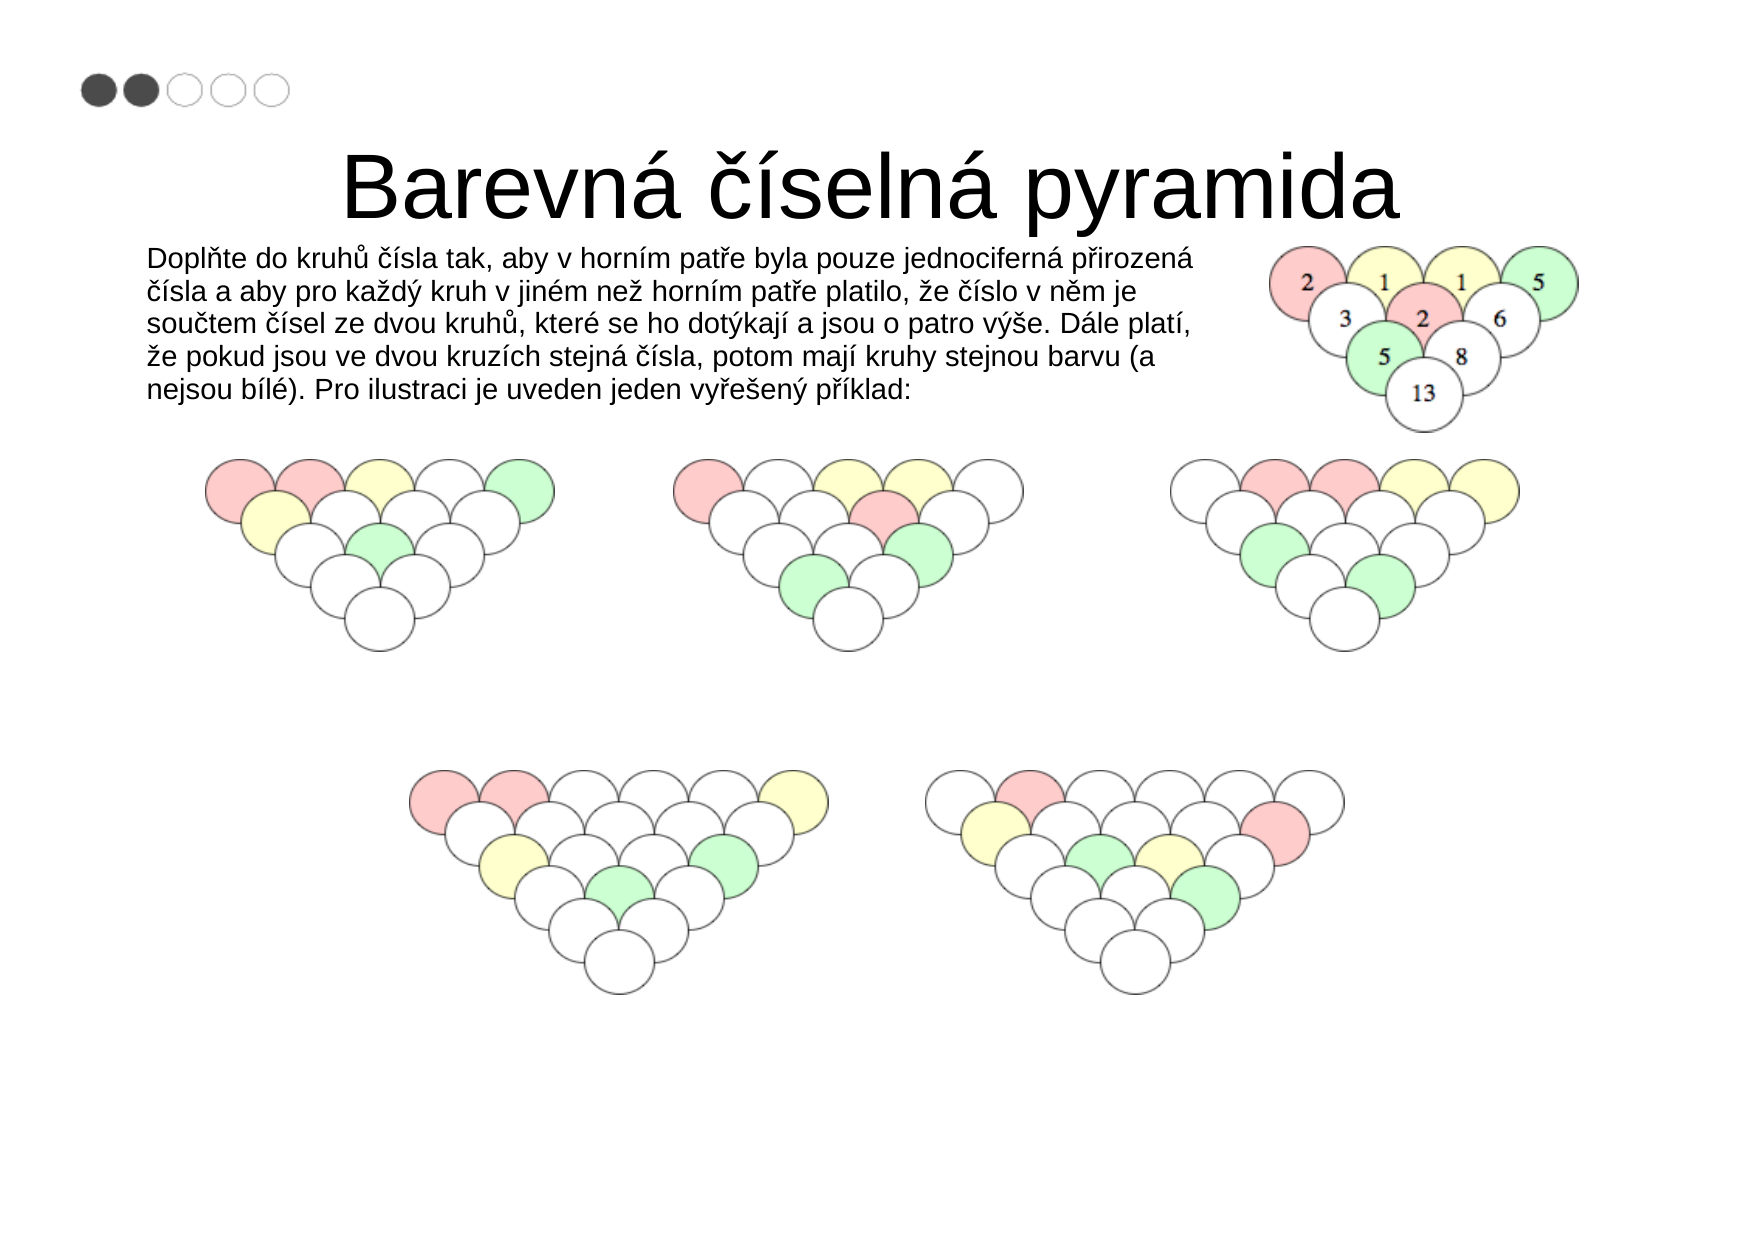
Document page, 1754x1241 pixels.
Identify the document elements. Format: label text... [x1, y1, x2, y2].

picture [1269, 246, 1579, 434]
title Barevná číselná pyramida [135, 93, 1608, 281]
picture [1170, 459, 1520, 652]
picture [74, 67, 293, 113]
picture [925, 770, 1345, 995]
picture [205, 459, 555, 652]
picture [673, 459, 1024, 652]
text_box Doplňte do kruhů čísla tak, aby v horním patře byla pouze jednociferná přirozená čísla a aby pro každý kruh v jiném než horním patře platilo, že číslo v něm je součtem čísel ze dvou kruhů, které se ho dotýkají a jsou o patro výše. Dále platí, že pokud jsou ve dvou kruzích stejná čísla, potom mají kruhy stejnou barvu (a nejsou bílé). Pro ilustraci je uveden jeden vyřešený příklad: [146, 241, 1228, 406]
picture [409, 770, 829, 995]
